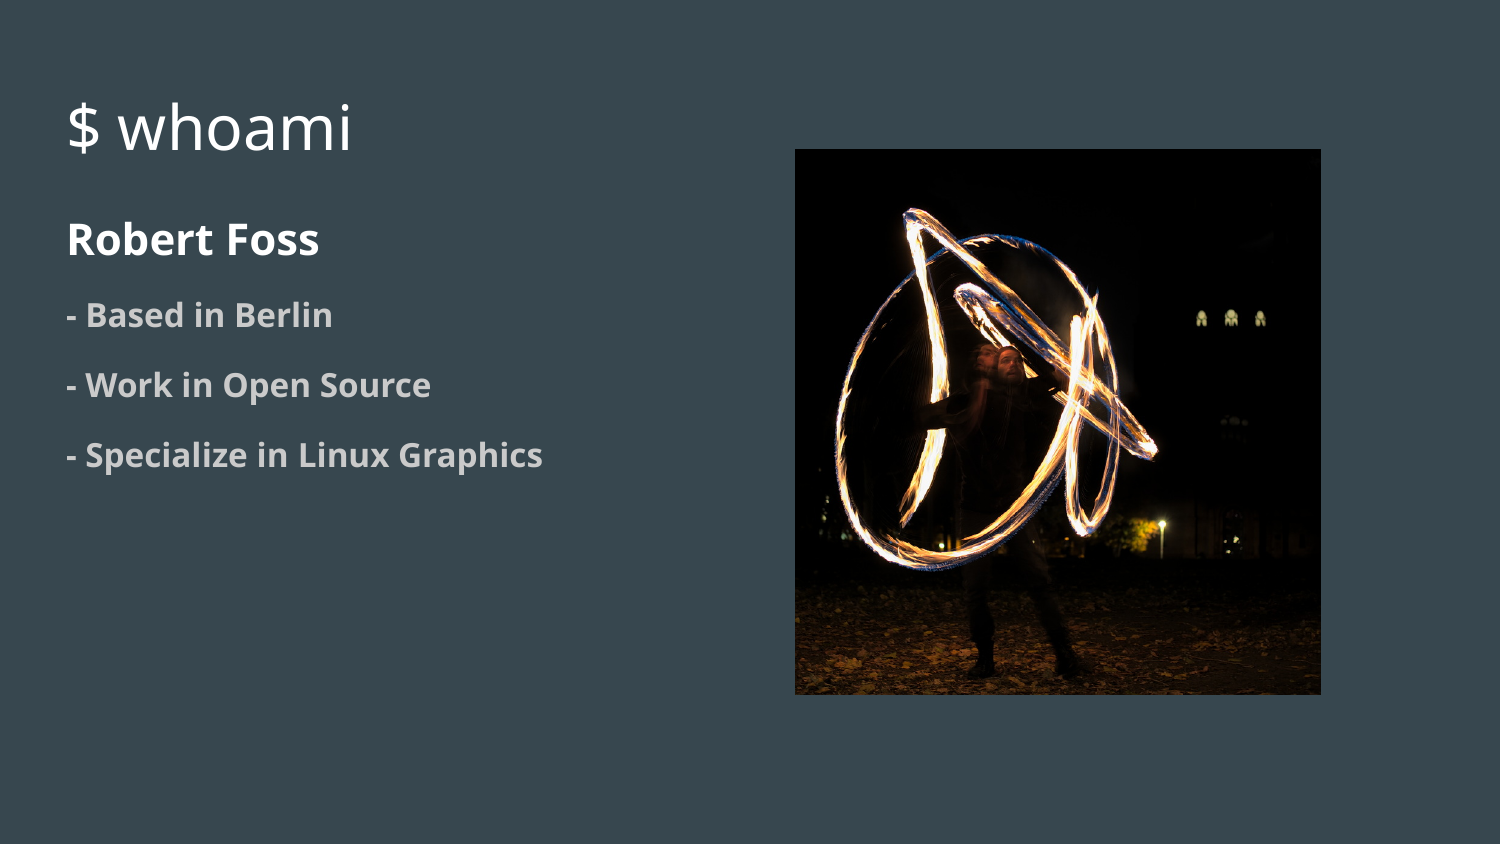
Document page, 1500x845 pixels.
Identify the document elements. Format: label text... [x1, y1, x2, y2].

list Robert Foss - Based in Berlin - Work in Open Source - Specialize in Linux Graphics [51, 189, 708, 750]
picture [795, 149, 1321, 695]
title $ whoami [51, 72, 1449, 167]
